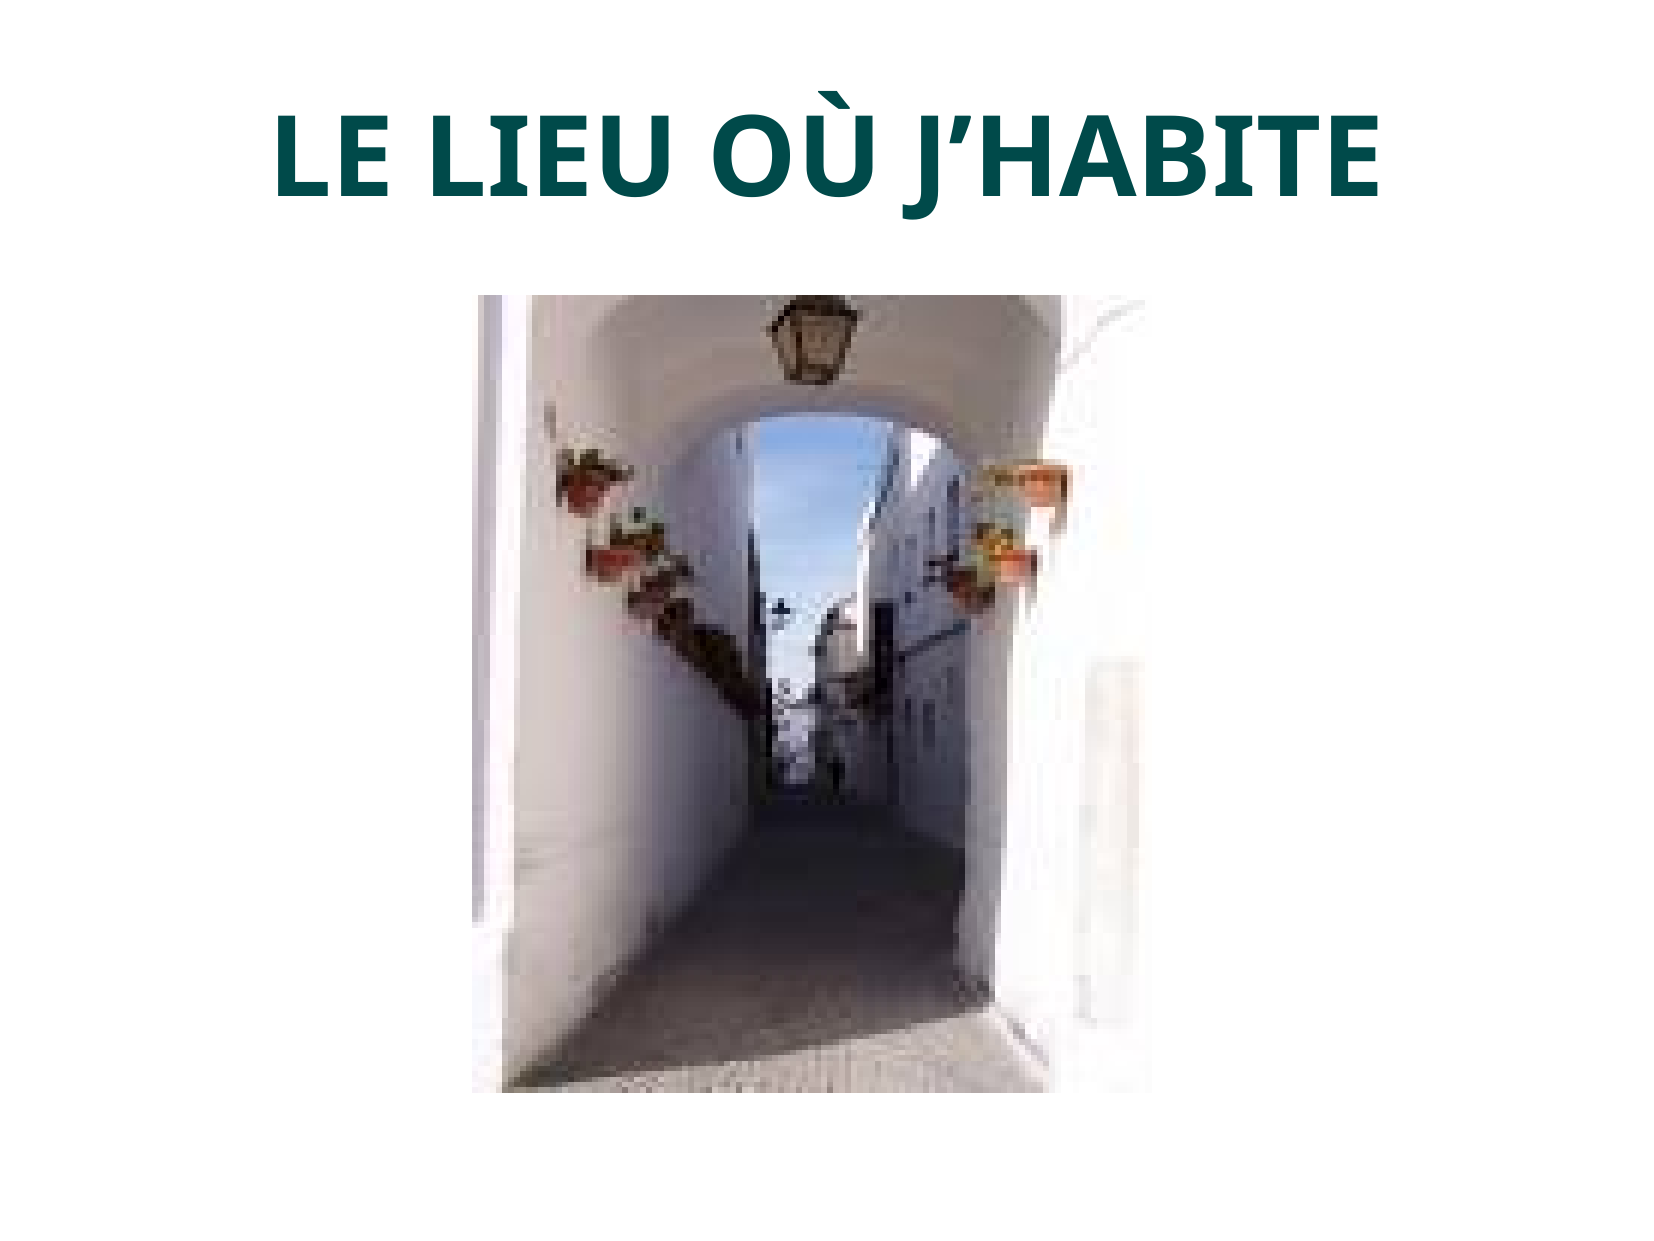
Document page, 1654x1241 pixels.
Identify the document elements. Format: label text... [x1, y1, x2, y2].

picture [472, 295, 1152, 1093]
title LE LIEU OÙ J’HABITE [82, 49, 1571, 257]
